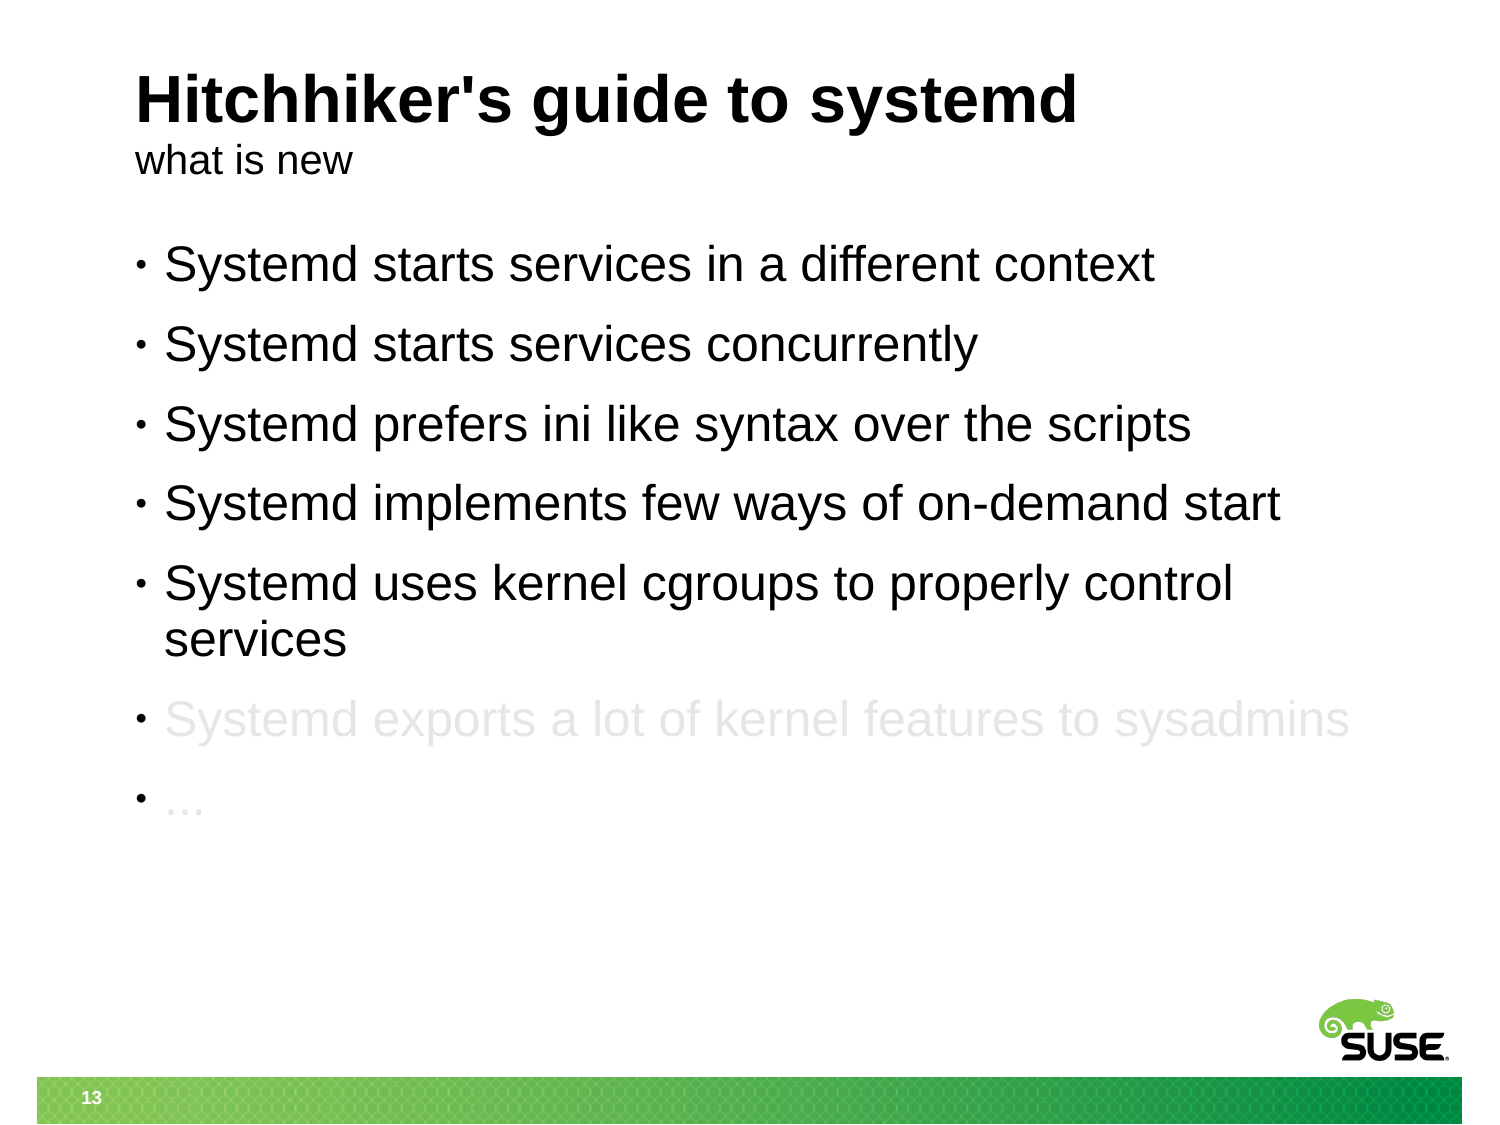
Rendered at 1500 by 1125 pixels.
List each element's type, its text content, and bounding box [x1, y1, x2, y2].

title Hitchhiker's guide to systemd what is new [135, 41, 1372, 204]
list Systemd starts services in a different context Systemd starts services concurrently Systemd prefers ini like syntax over the scripts Systemd implements few ways of on-demand start Systemd uses kernel cgroups to properly control services Systemd exports a lot of kernel features to sysadmins ... [135, 236, 1372, 979]
picture [1319, 999, 1449, 1061]
picture [37, 1077, 1462, 1124]
